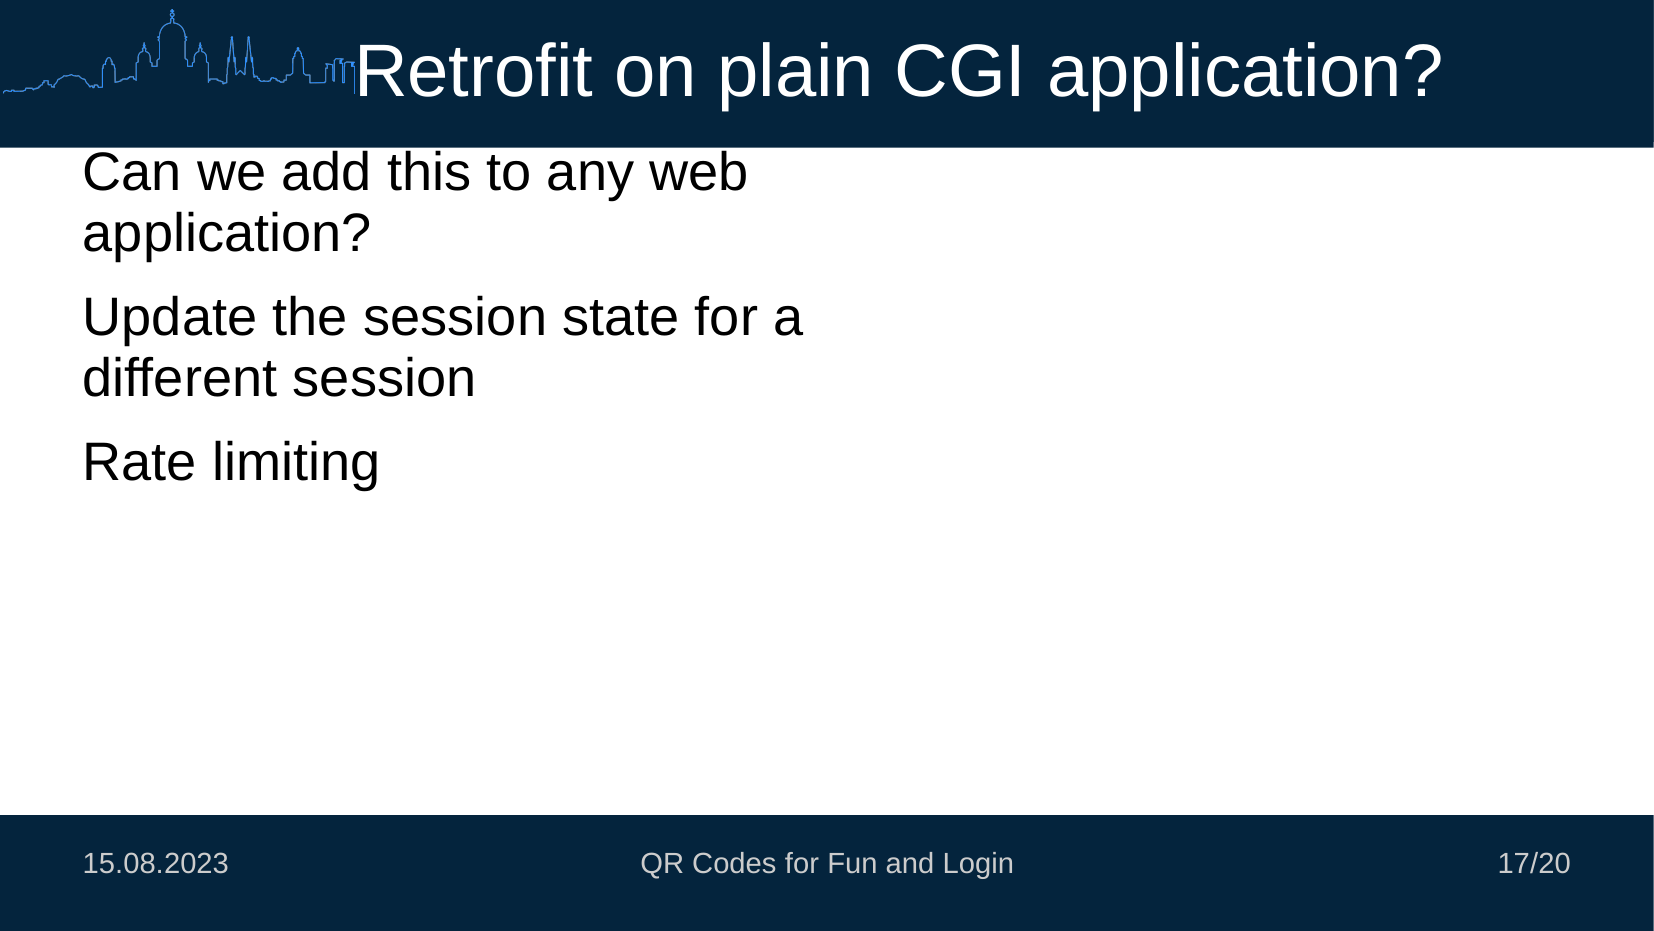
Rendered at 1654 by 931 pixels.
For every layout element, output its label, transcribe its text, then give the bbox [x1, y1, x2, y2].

list Can we add this to any web application? Update the session state for a different session Rate limiting [82, 141, 809, 815]
picture [3, 9, 354, 94]
title Retrofit on plain CGI application? [354, 5, 1654, 136]
